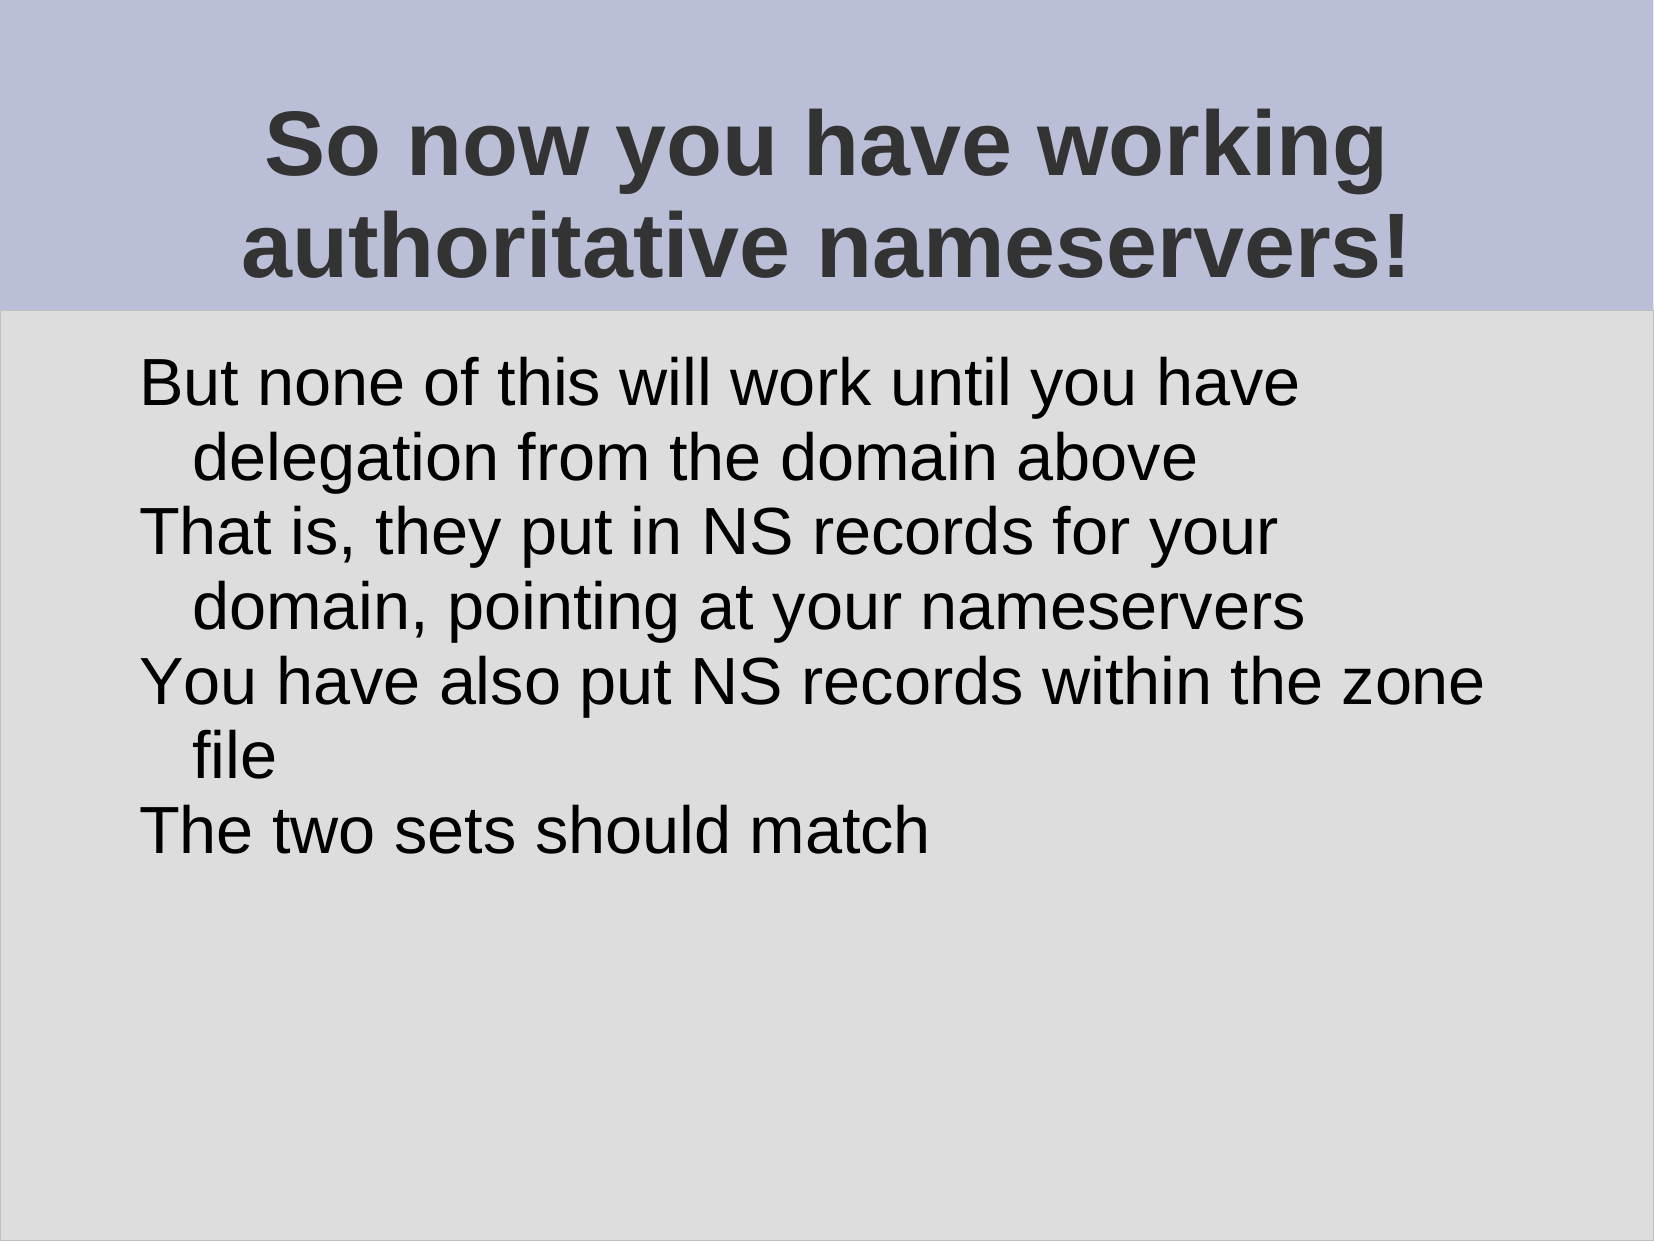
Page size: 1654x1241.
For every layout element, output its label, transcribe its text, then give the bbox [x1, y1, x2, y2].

list But none of this will work until you have delegation from the domain above That is, they put in NS records for your domain, pointing at your nameservers You have also put NS records within the zone file The two sets should match [121, 344, 1534, 1127]
title So now you have working authoritative nameservers! [121, 91, 1534, 299]
